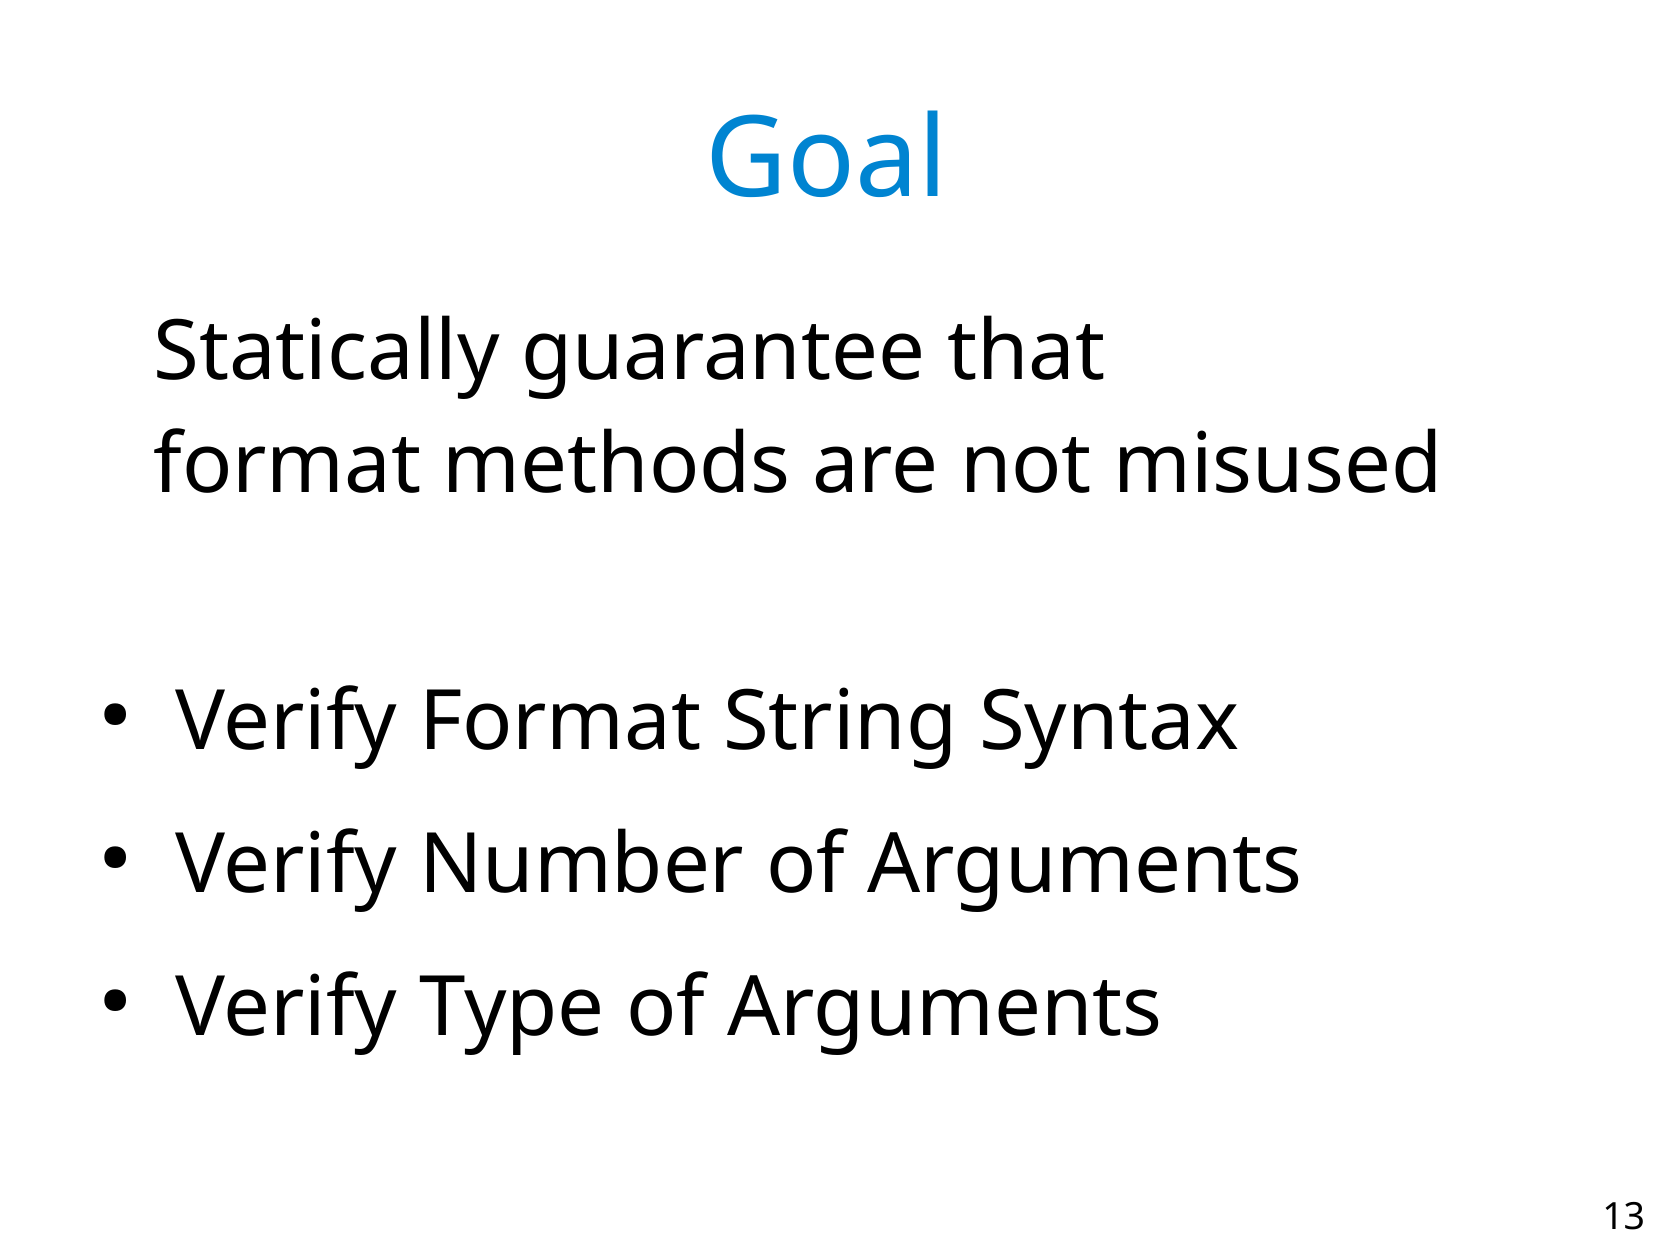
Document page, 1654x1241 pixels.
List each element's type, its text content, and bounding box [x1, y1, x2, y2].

list Statically guarantee that format methods are not misused Verify Format String Syntax Verify Number of Arguments Verify Type of Arguments [82, 290, 1571, 1081]
title Goal [82, 49, 1571, 257]
